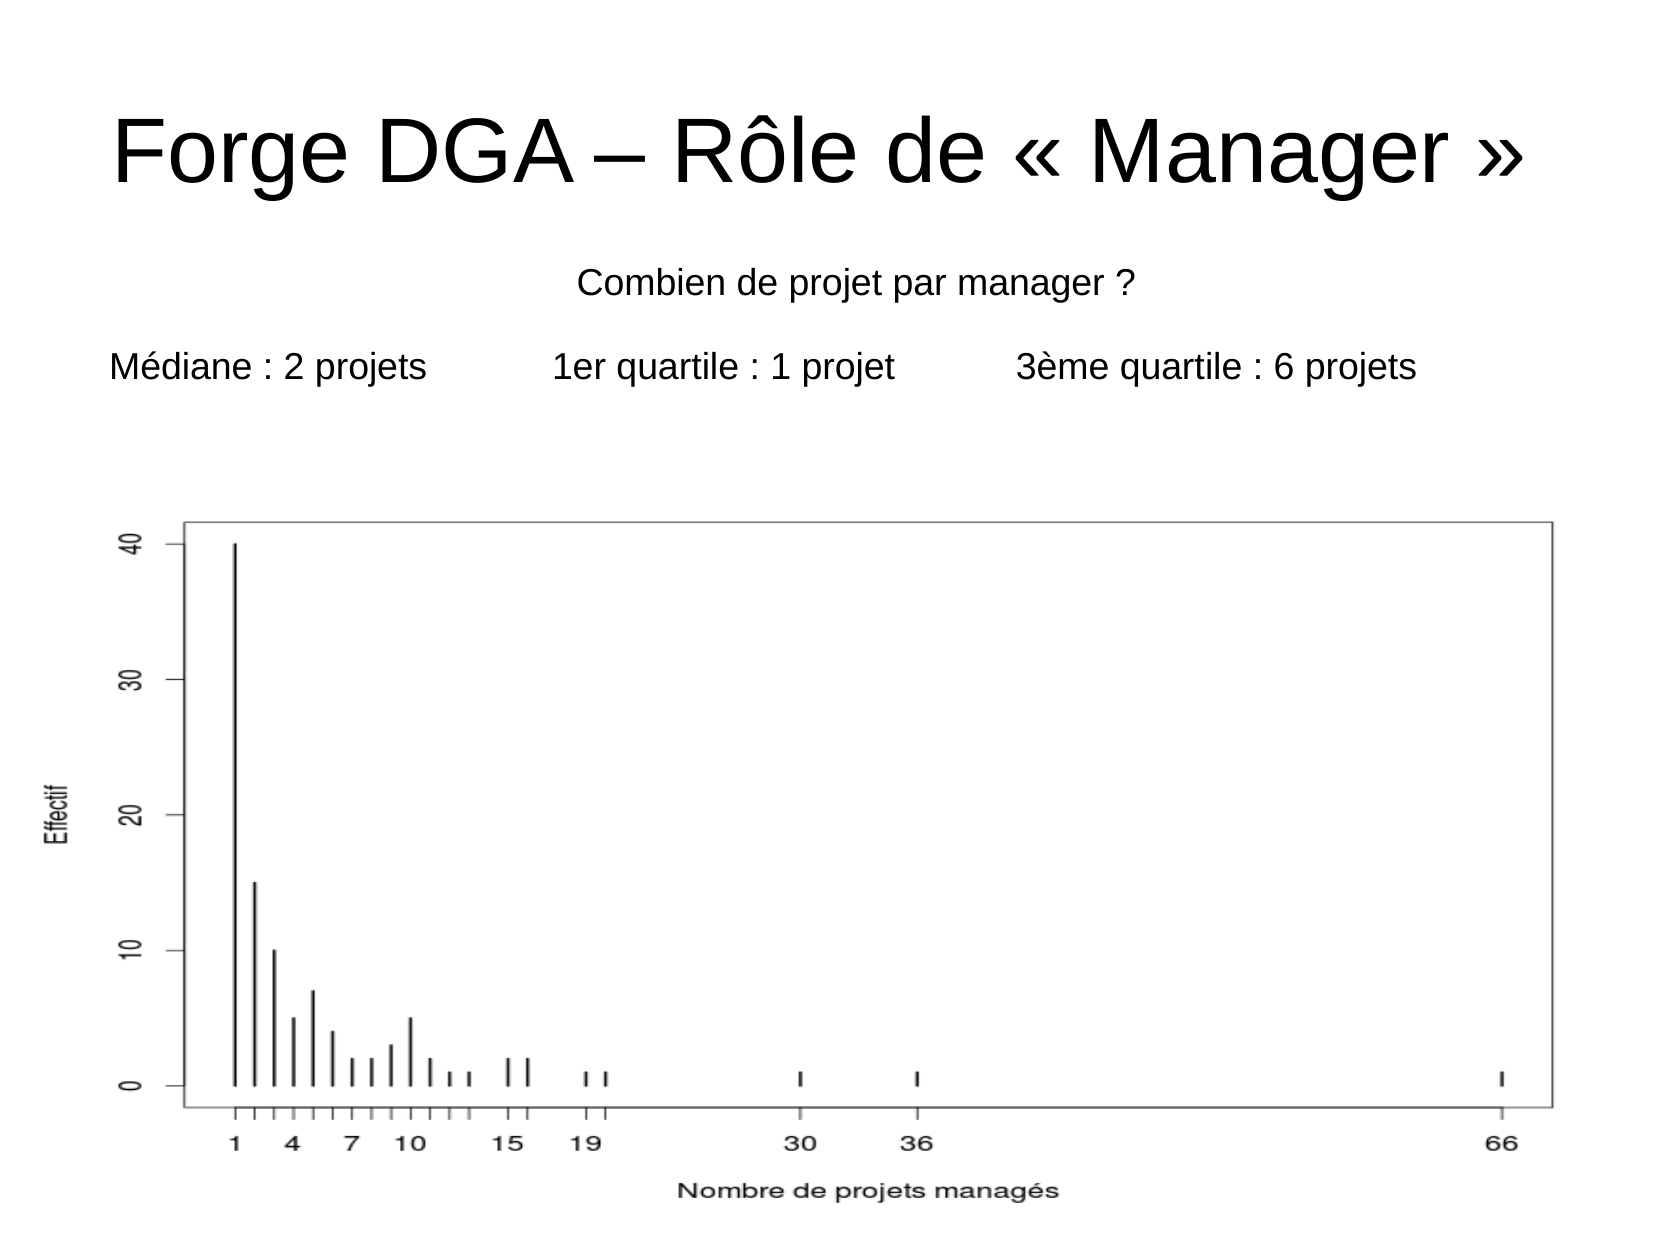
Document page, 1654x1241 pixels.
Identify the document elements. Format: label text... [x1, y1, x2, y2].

picture [35, 425, 1630, 1229]
title Forge DGA – Rôle de « Manager » [35, 47, 1630, 255]
text_box Combien de projet par manager ? Médiane : 2 projets 1er quartile : 1 projet 3ème quartile : 6 projets [94, 254, 1619, 425]
